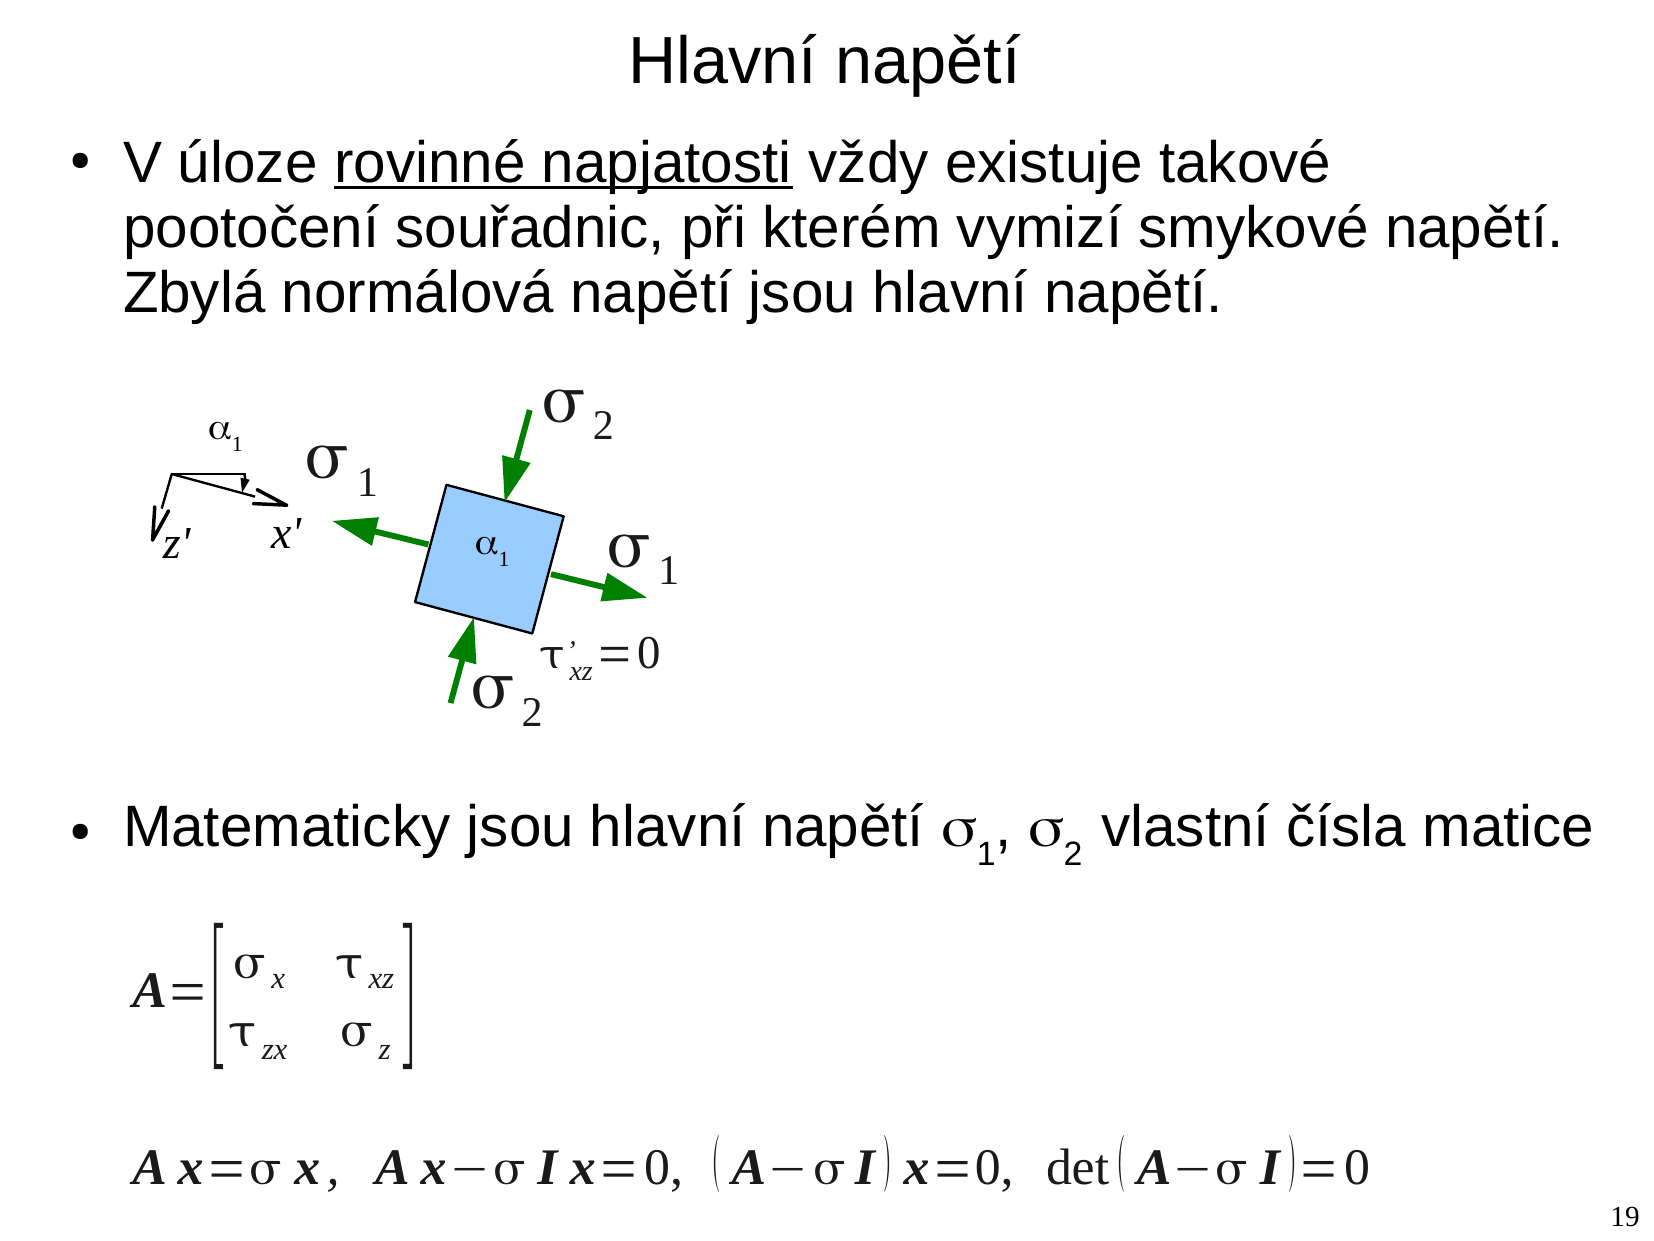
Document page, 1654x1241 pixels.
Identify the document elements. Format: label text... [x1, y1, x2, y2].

text_box a1 [193, 405, 259, 478]
title Hlavní napětí [37, 8, 1613, 113]
text_box [415, 484, 564, 631]
chart [277, 416, 394, 506]
list Matematicky jsou hlavní napětí s1, s2 vlastní čísla matice [52, 793, 1603, 934]
chart [578, 505, 695, 594]
text_box a1 [459, 521, 525, 593]
text_box z' [148, 510, 257, 595]
chart [513, 360, 630, 449]
text_box x' [256, 500, 323, 553]
chart [442, 620, 671, 736]
list V úloze rovinné napjatosti vždy existuje takové pootočení souřadnic, při kterém vymizí smykové napětí. Zbylá normálová napětí jsou hlavní napětí. [52, 129, 1603, 414]
chart [106, 934, 1382, 1197]
